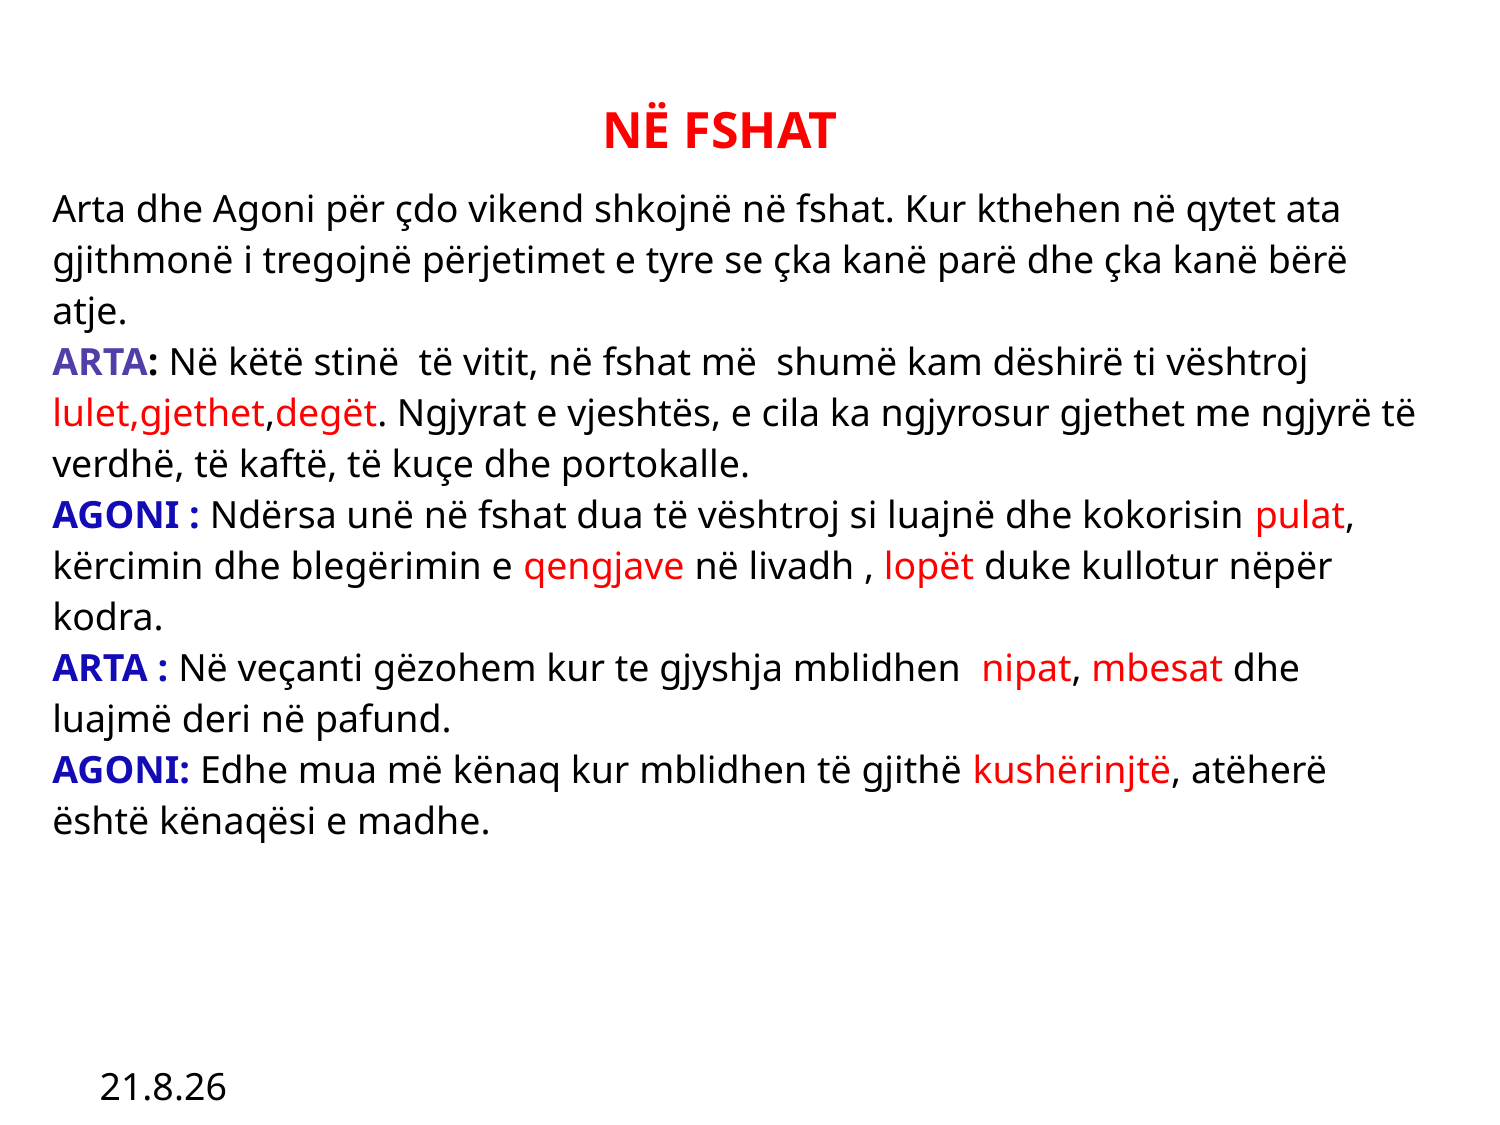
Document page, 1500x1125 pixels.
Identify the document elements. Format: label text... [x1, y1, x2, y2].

text_box NË FSHAT [587, 87, 877, 164]
text_box Arta dhe Agoni për çdo vikend shkojnë në fshat. Kur kthehen në qytet ata gjithmonë i tregojnë përjetimet e tyre se çka kanë parë dhe çka kanë bërë atje. ARTA: Në këtë stinë të vitit, në fshat më shumë kam dëshirë ti vështroj lulet,gjethet,degët. Ngjyrat e vjeshtës, e cila ka ngjyrosur gjethet me ngjyrë të verdhë, të kaftë, të kuçe dhe portokalle. AGONI : Ndërsa unë në fshat dua të vështroj si luajnë dhe kokorisin pulat, kërcimin dhe blegërimin e qengjave në livadh , lopët duke kullotur nëpër kodra. ARTA : Në veçanti gëzohem kur te gjyshja mblidhen nipat, mbesat dhe luajmë deri në pafund. AGONI: Edhe mua më kënaq kur mblidhen të gjithë kushërinjtë, atëherë është kënaqësi e madhe. [37, 174, 1438, 827]
